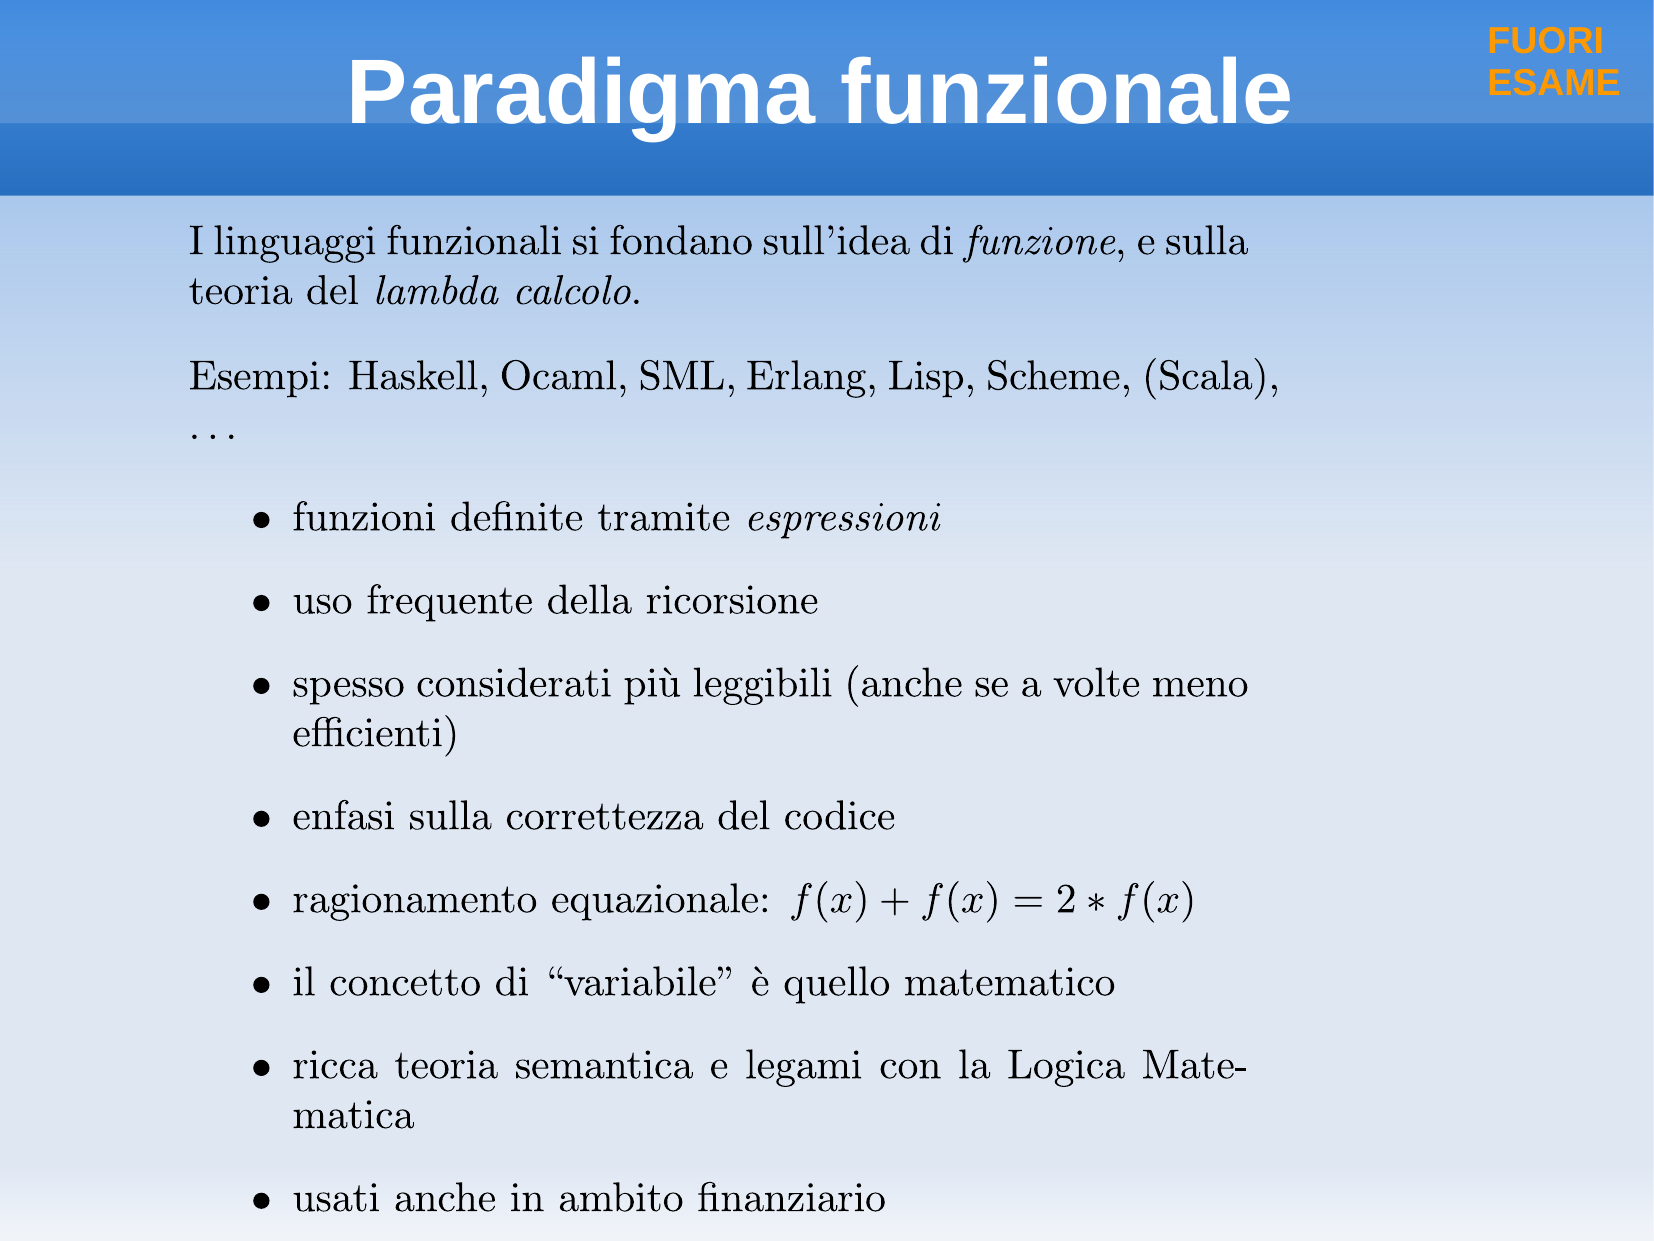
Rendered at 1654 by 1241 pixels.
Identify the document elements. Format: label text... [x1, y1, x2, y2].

title Paradigma funzionale [76, 0, 1565, 196]
text_box FUORI ESAME [1472, 11, 1636, 111]
picture [0, 0, 1654, 1241]
text_box [188, 224, 1280, 1212]
